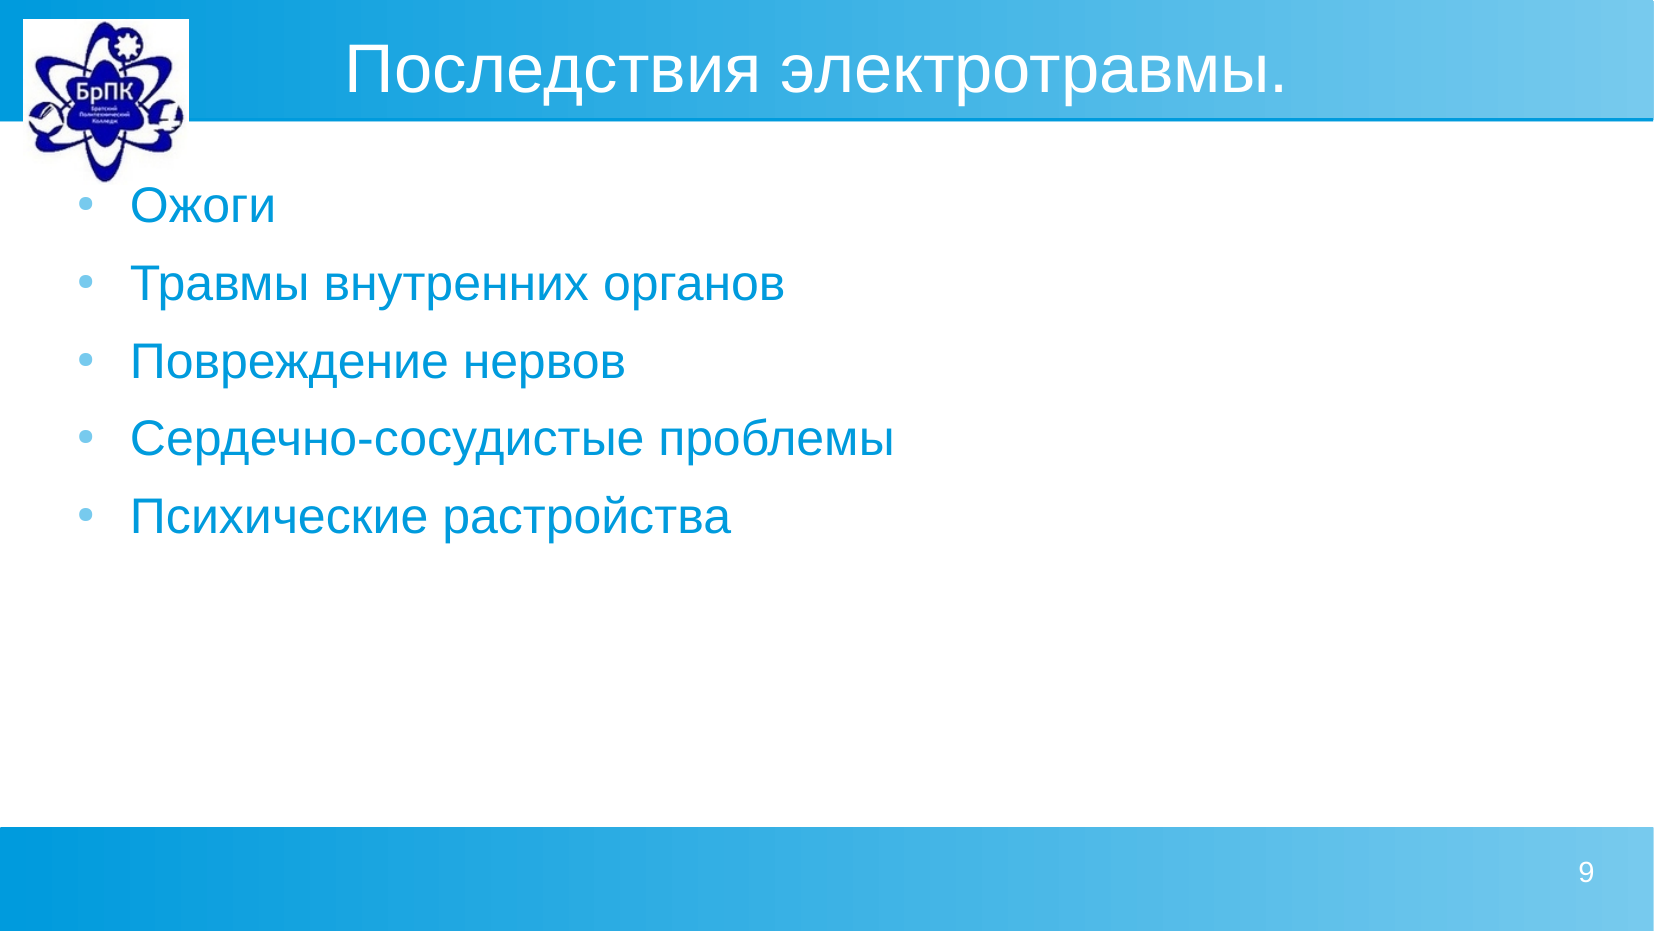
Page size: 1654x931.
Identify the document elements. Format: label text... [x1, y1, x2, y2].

picture [23, 20, 189, 185]
title Последствия электротравмы. [189, 30, 1595, 108]
list Ожоги Травмы внутренних органов Повреждение нервов Сердечно-сосудистые проблемы Психические растройства [59, 177, 1595, 768]
